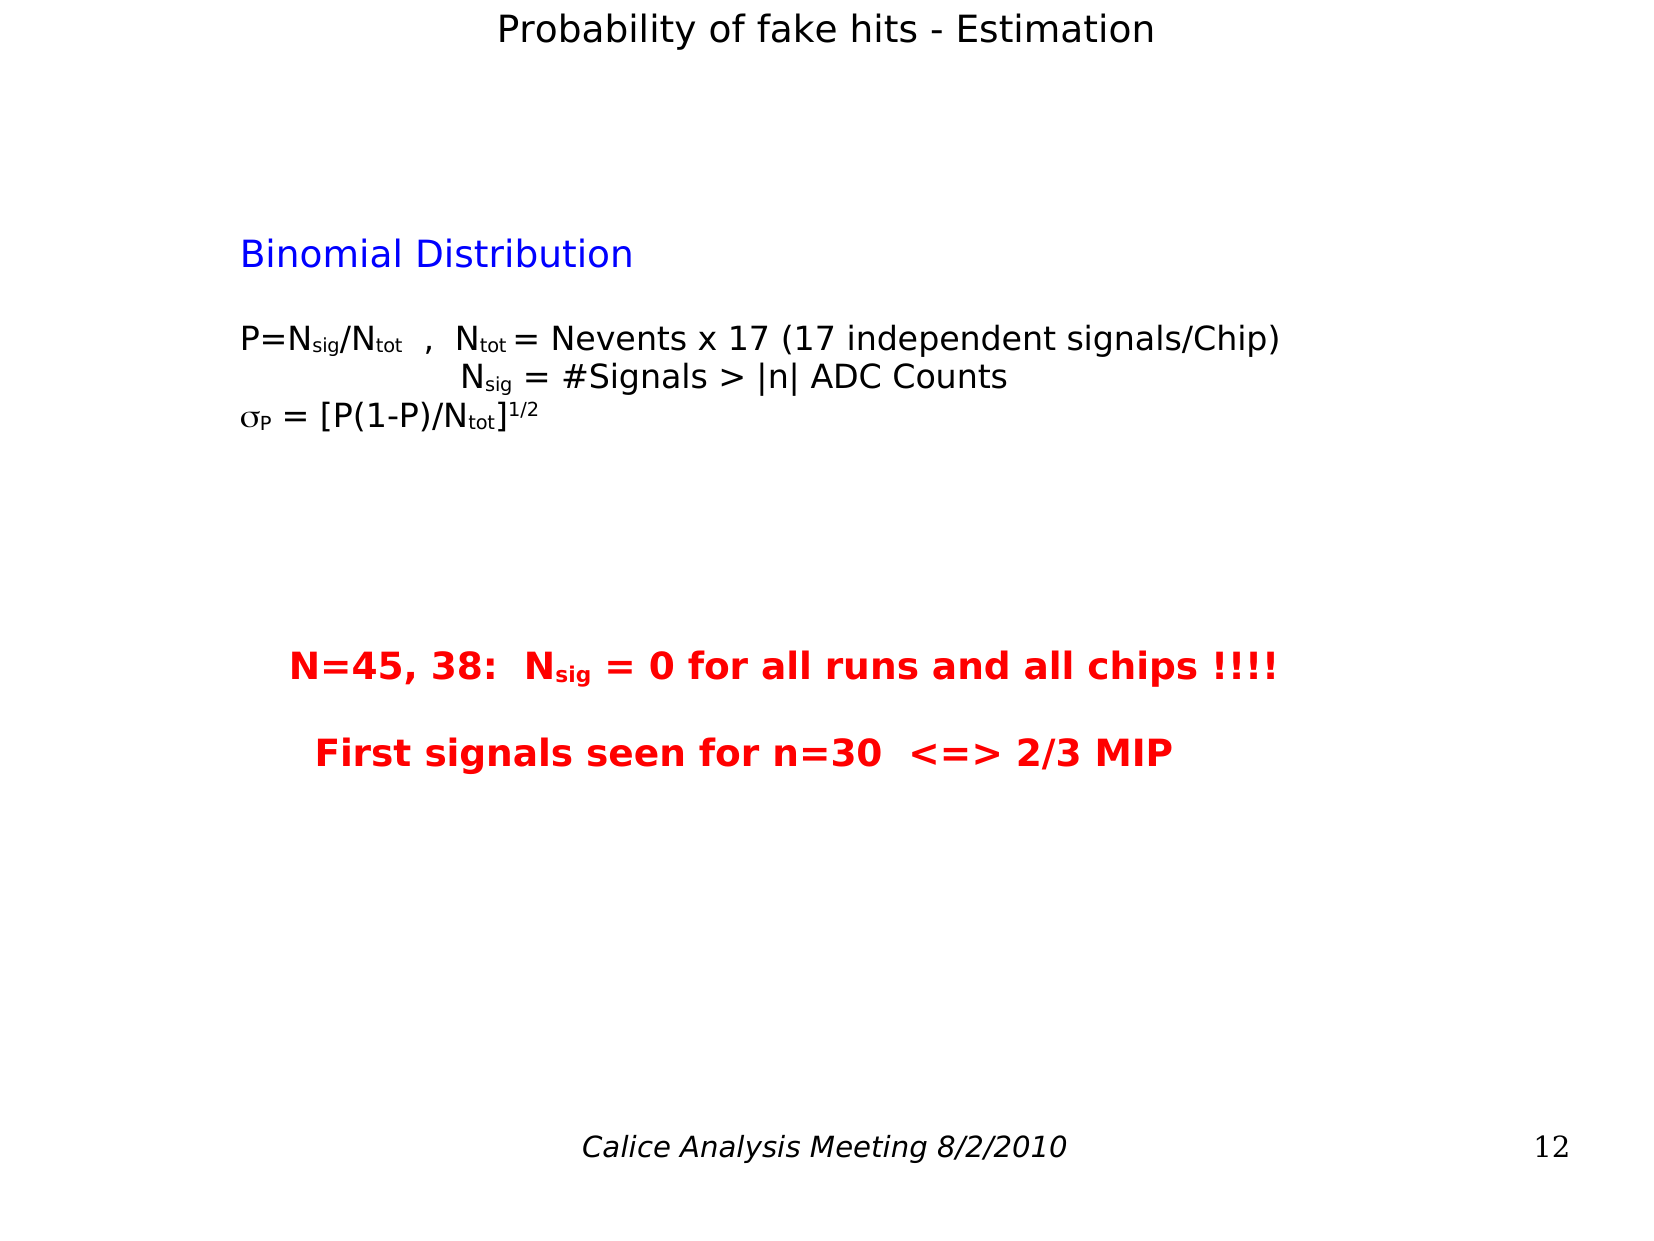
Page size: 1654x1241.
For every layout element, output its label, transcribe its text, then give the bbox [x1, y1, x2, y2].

text_box Probability of fake hits - Estimation [482, 0, 1156, 59]
text_box Binomial Distribution P=Nsig/Ntot , Ntot = Nevents x 17 (17 independent signals/Chip) Nsig = #Signals > |n| ADC Counts σP = [P(1-P)/Ntot]1/2 [225, 225, 1279, 533]
text_box N=45, 38: Nsig = 0 for all runs and all chips !!!! First signals seen for n=30 <=> 2/3 MIP [273, 637, 1276, 795]
